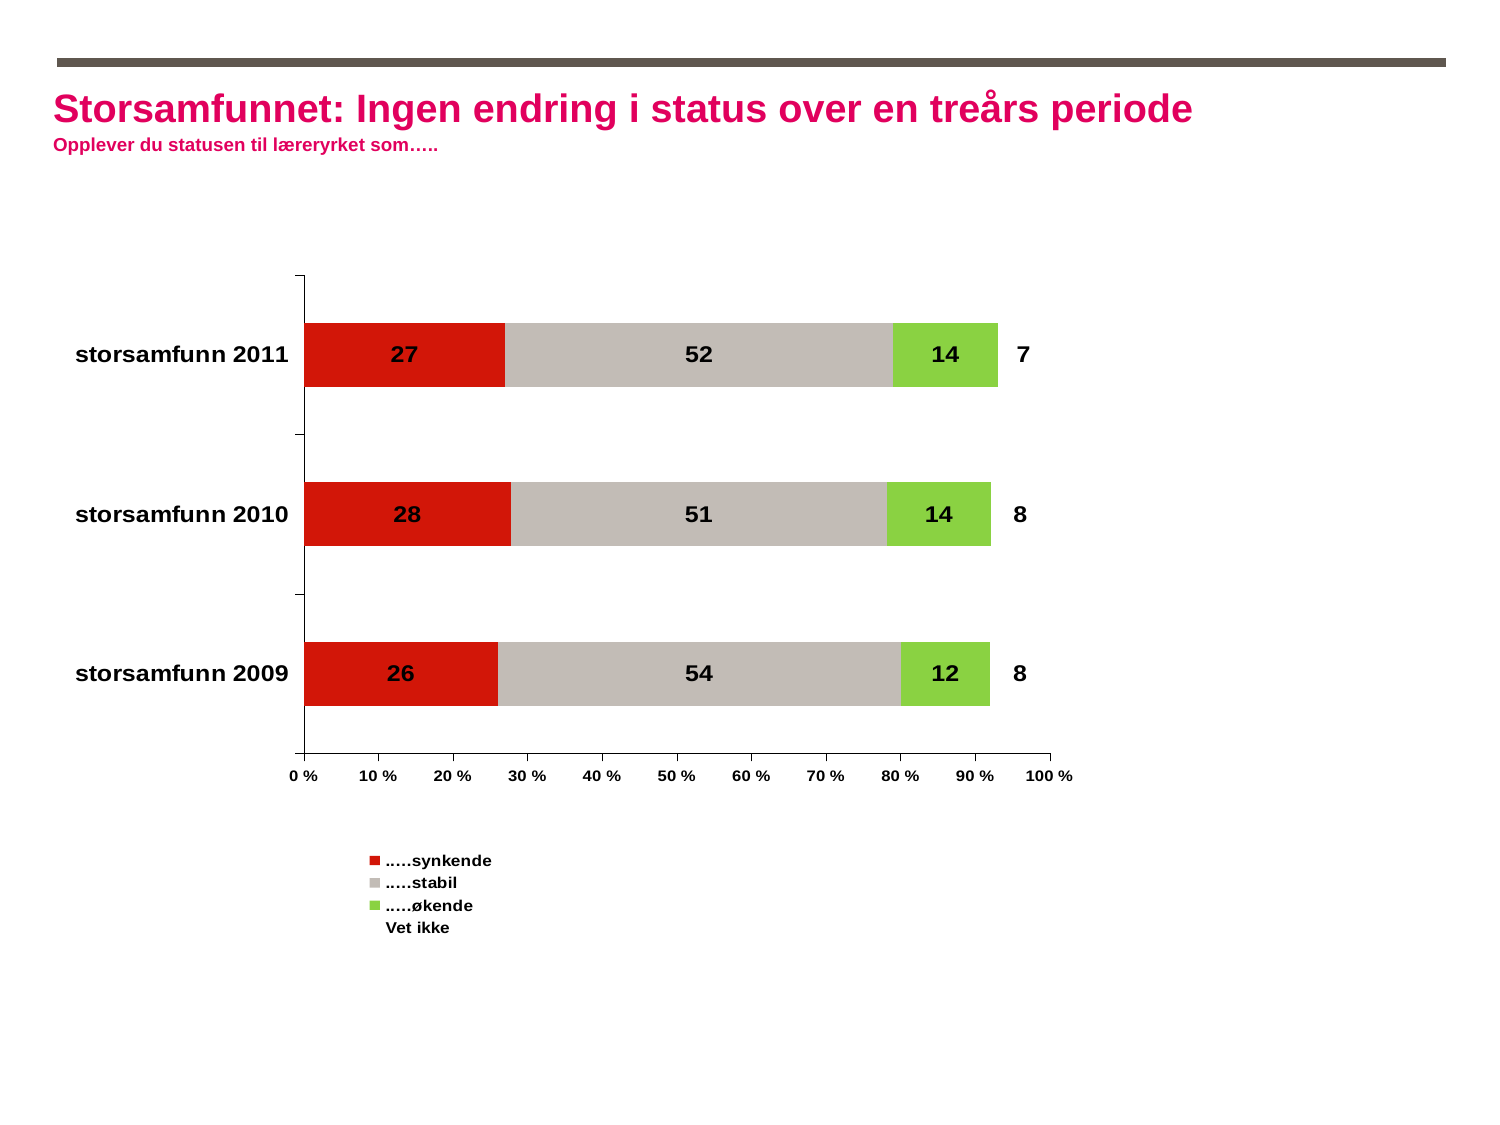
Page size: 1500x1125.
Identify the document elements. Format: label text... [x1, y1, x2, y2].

title Storsamfunnet: Ingen endring i status over en treårs periode Opplever du statusen til læreryrket som….. [53, 78, 1235, 141]
chart [75, 275, 1075, 942]
